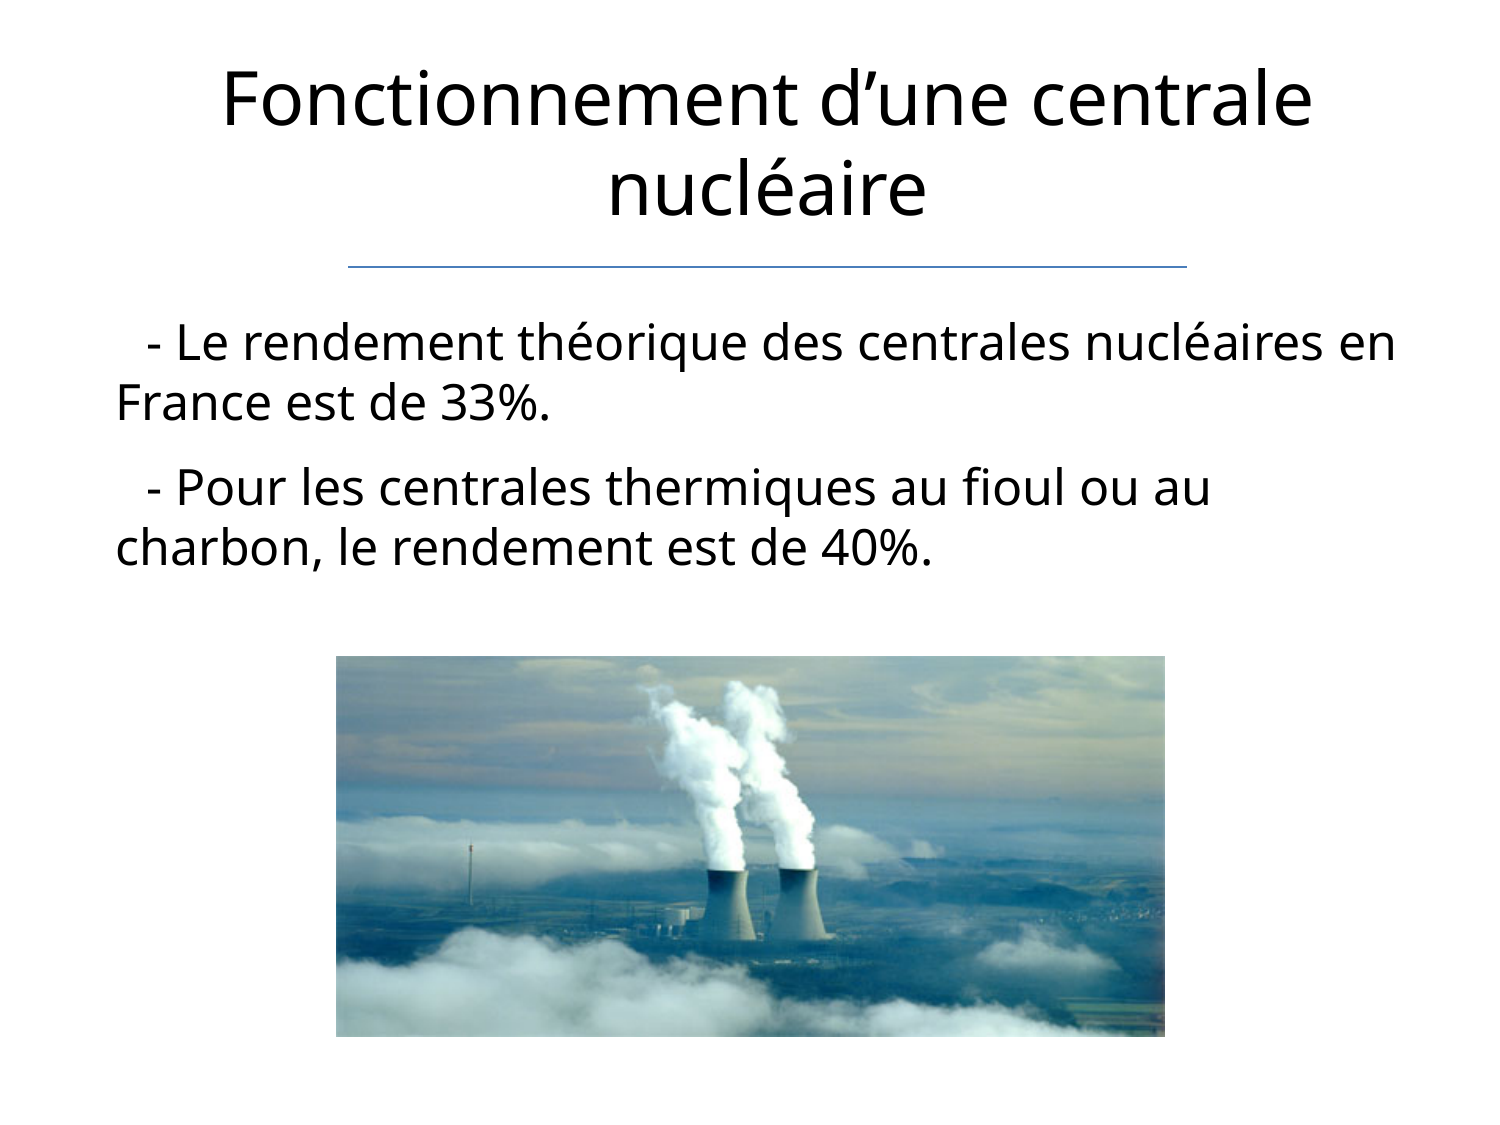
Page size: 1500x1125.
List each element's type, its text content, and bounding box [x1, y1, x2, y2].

text_box Fonctionnement d’une centrale nucléaire [100, 42, 1436, 258]
picture [336, 703, 1165, 1037]
text_box - Le rendement théorique des centrales nucléaires en France est de 33%. - Pour les centrales thermiques au fioul ou au charbon, le rendement est de 40%. [100, 302, 1424, 703]
